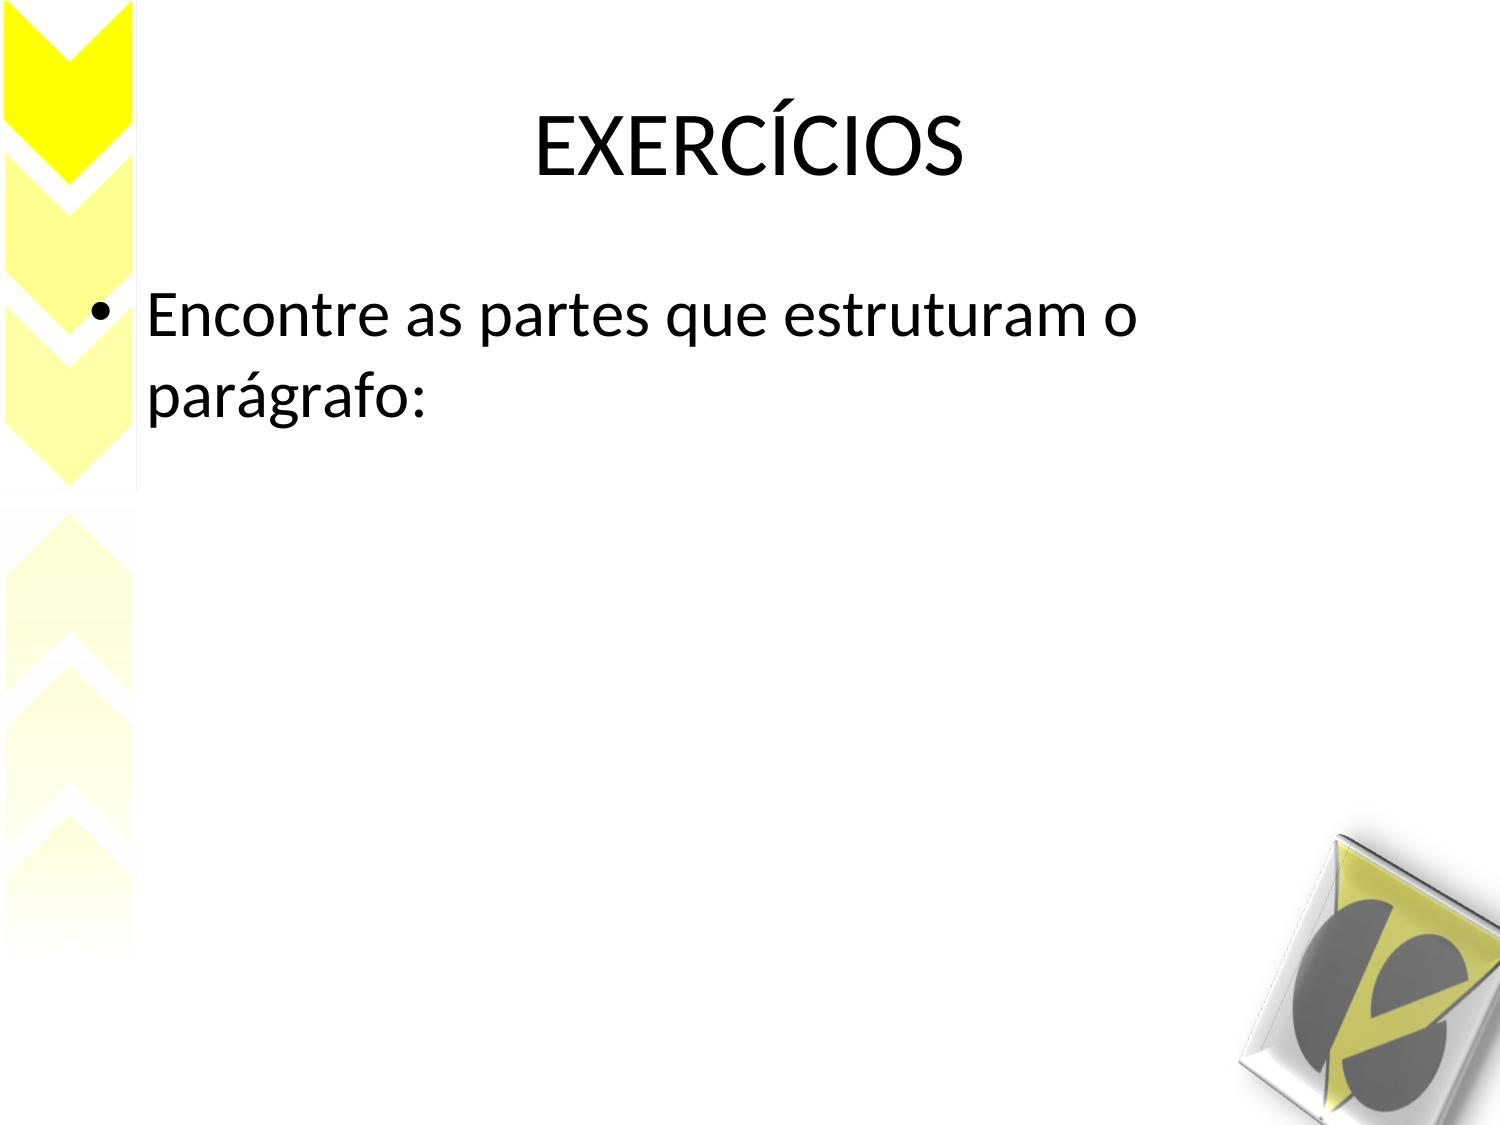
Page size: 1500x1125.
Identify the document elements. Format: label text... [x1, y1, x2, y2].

picture [0, 0, 140, 1003]
picture [1194, 786, 1500, 1125]
list Encontre as partes que estruturam o parágrafo: [75, 262, 1426, 1005]
title EXERCÍCIOS [75, 45, 1426, 233]
